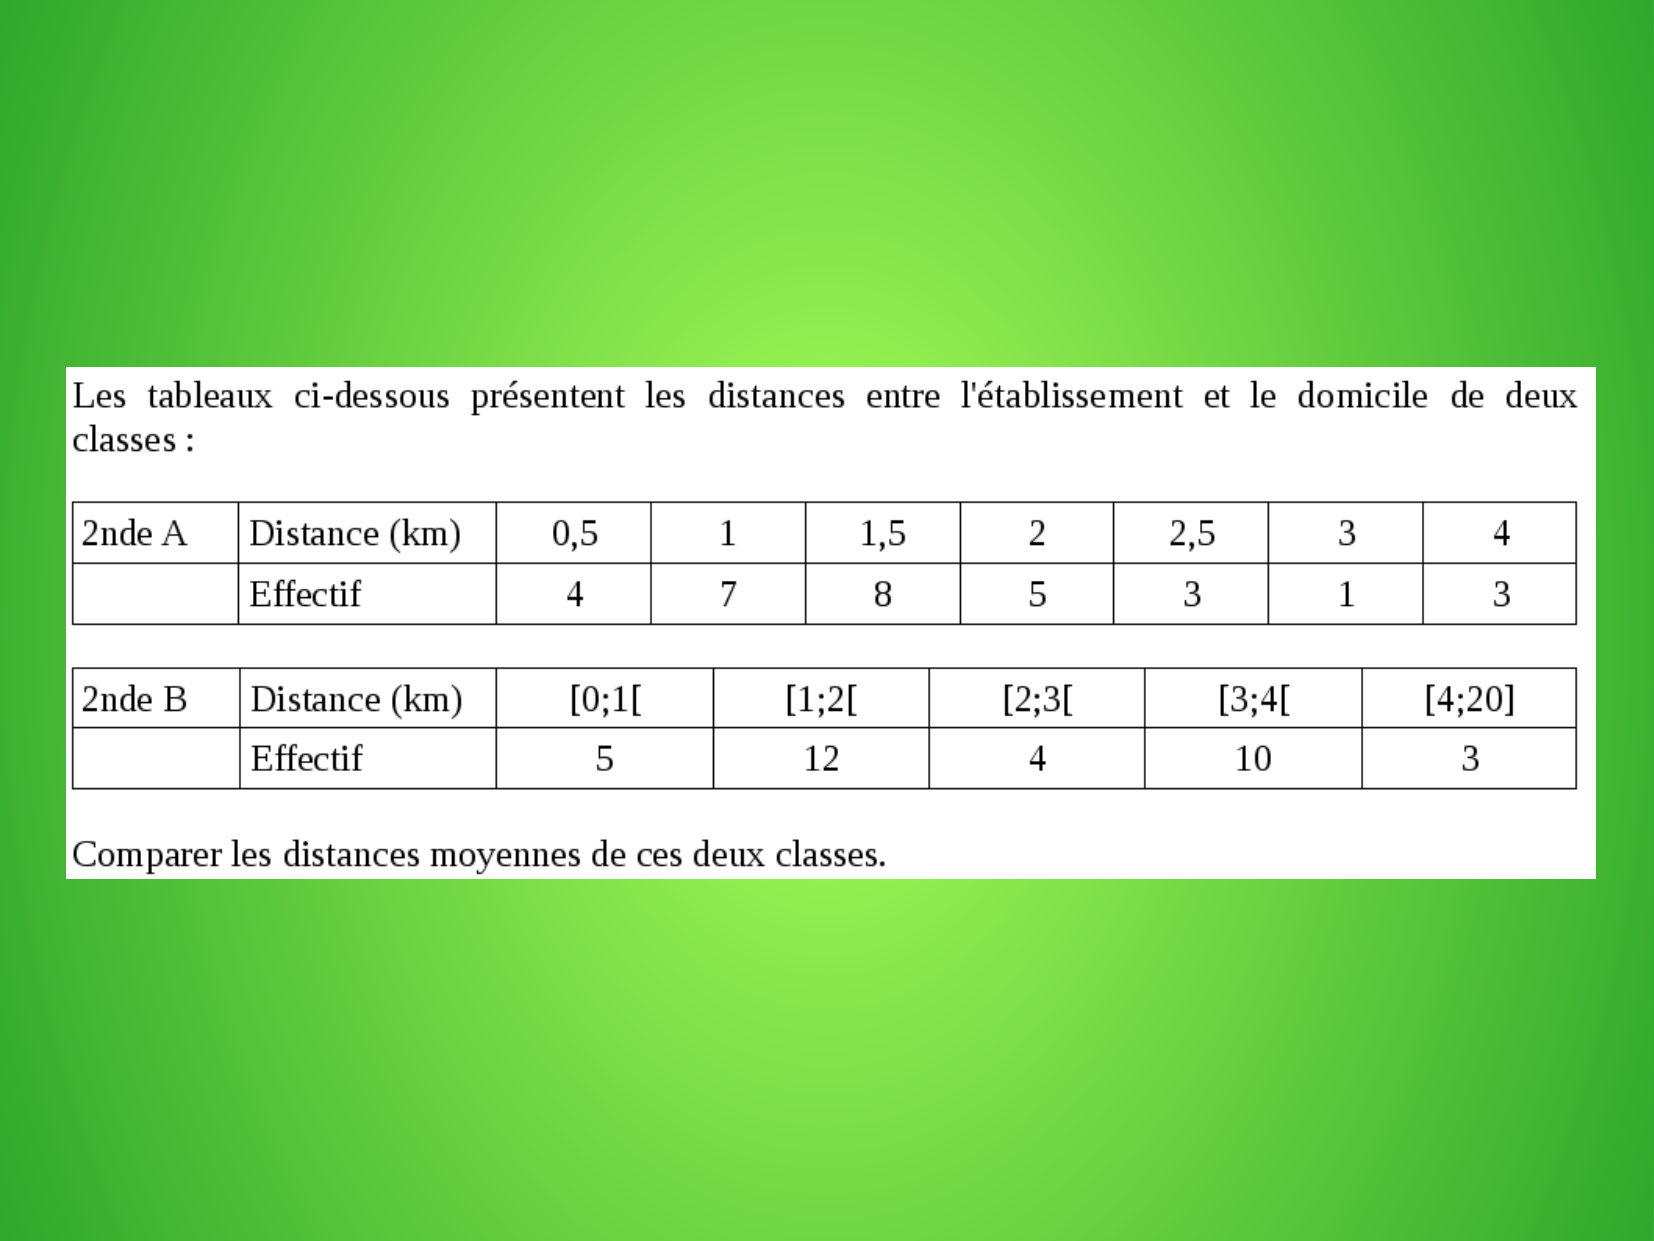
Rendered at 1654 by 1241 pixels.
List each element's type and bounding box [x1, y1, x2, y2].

picture [66, 367, 1596, 879]
